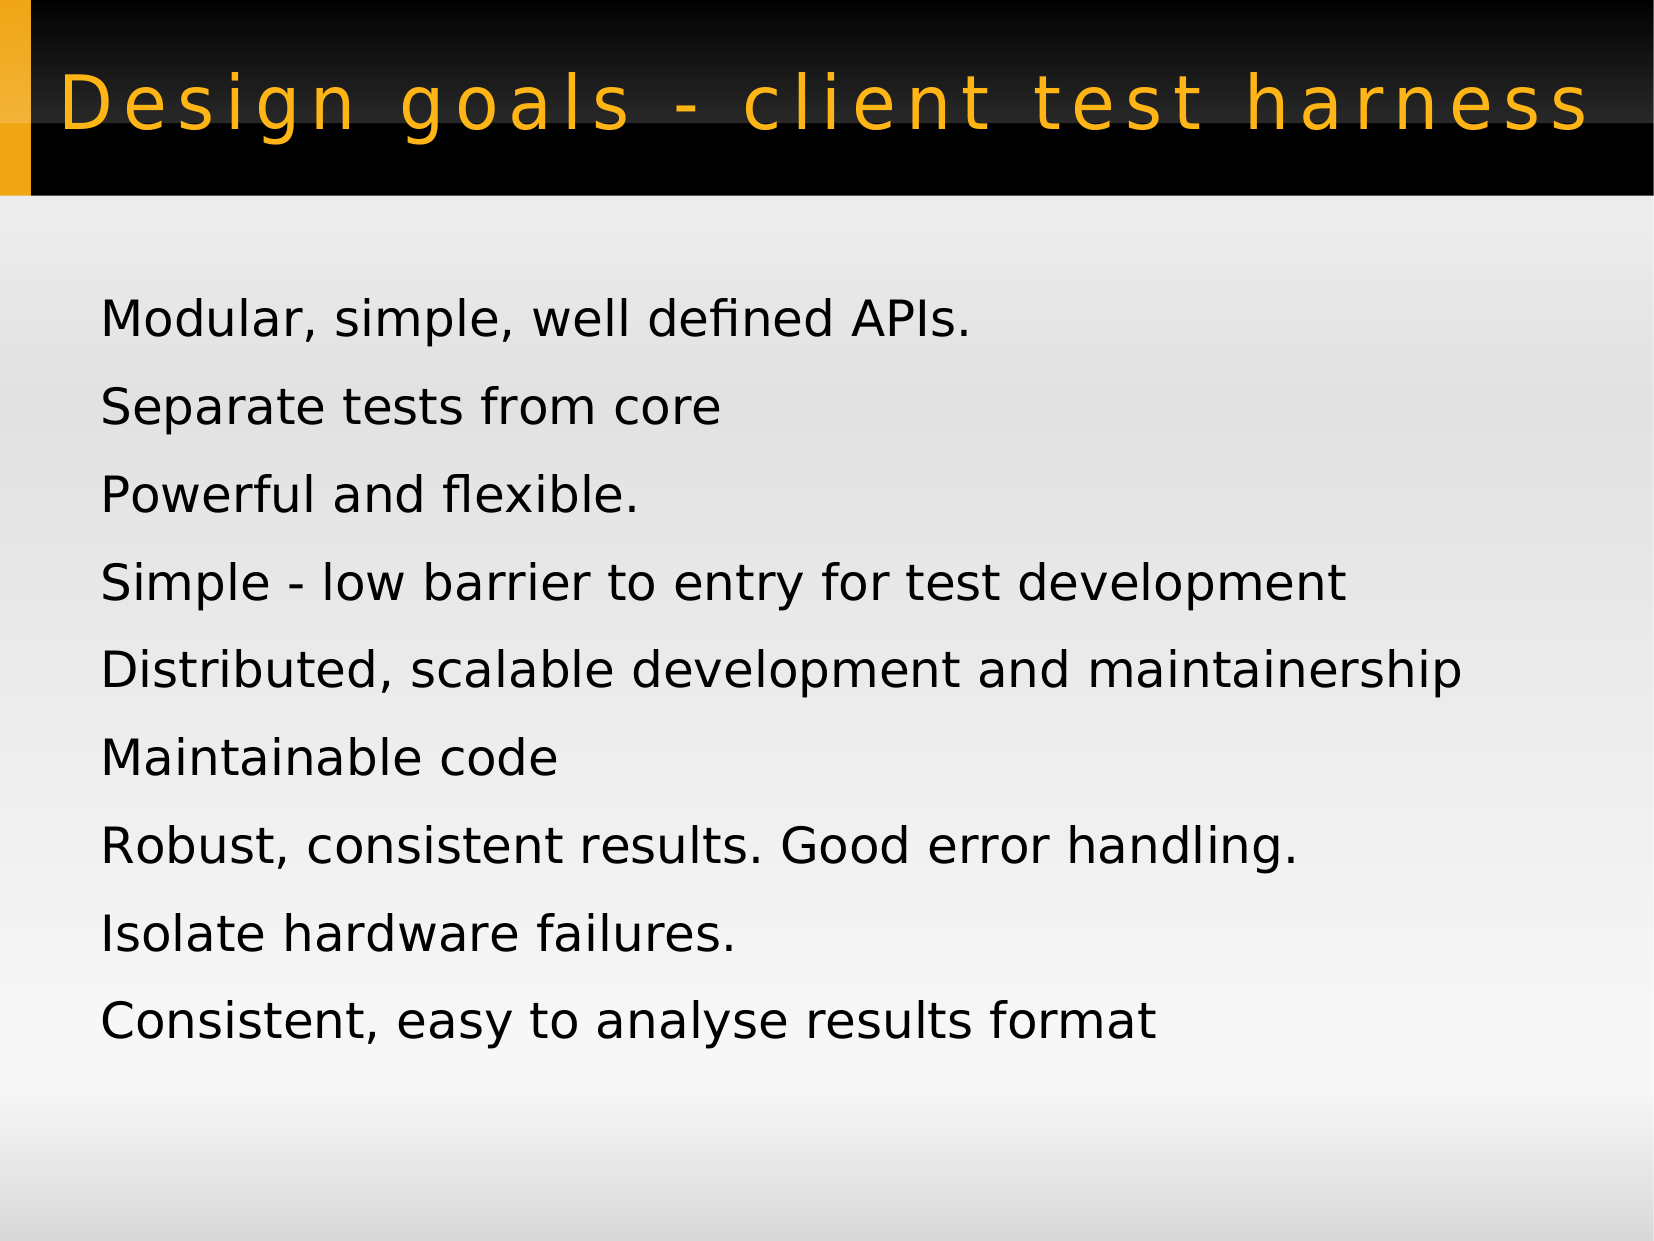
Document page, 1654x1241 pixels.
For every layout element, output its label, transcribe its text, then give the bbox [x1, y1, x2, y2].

list Modular, simple, well defined APIs. Separate tests from core Powerful and flexible. Simple - low barrier to entry for test development Distributed, scalable development and maintainership Maintainable code Robust, consistent results. Good error handling. Isolate hardware failures. Consistent, easy to analyse results format [82, 290, 1571, 1109]
picture [0, 0, 1654, 1241]
title Design goals - client test harness [59, 29, 1651, 178]
